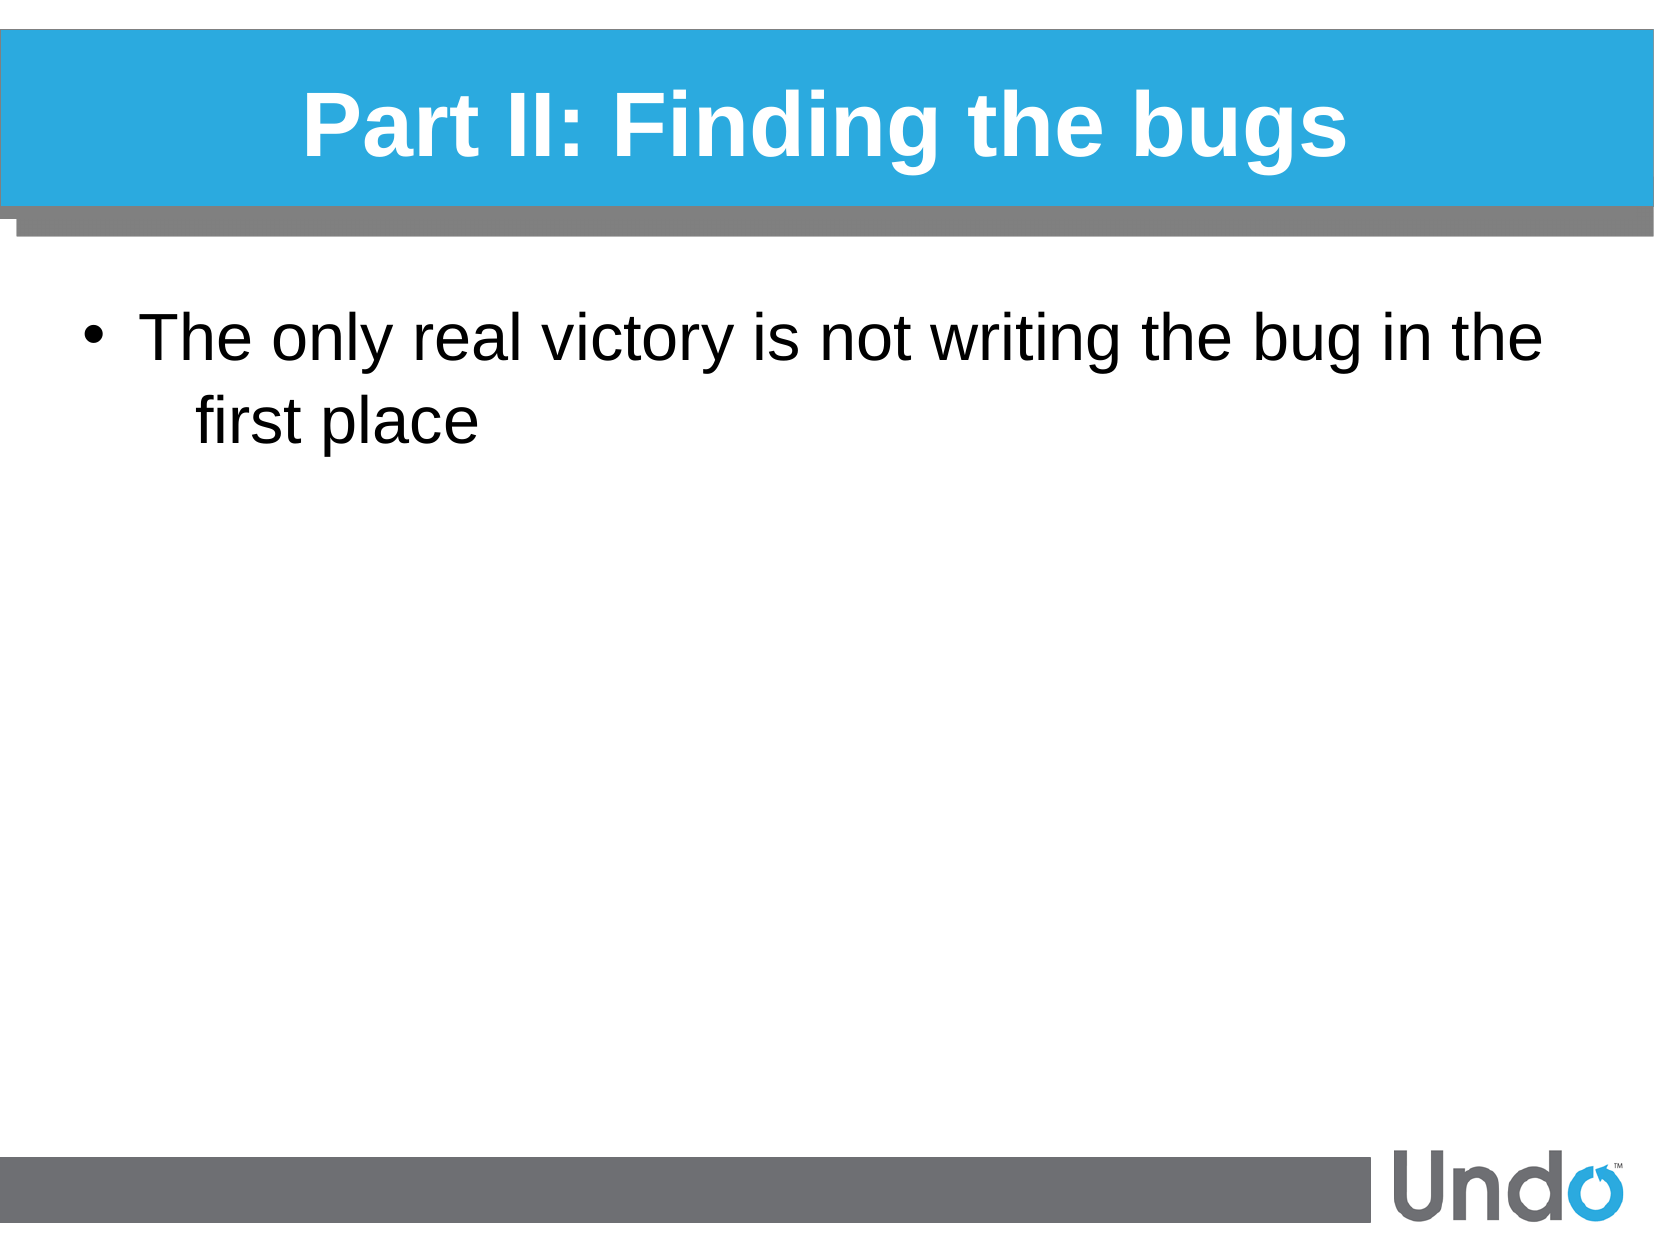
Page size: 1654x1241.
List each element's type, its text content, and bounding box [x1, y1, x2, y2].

title Part II: Finding the bugs [82, 14, 1571, 221]
list The only real victory is not writing the bug in the first place [82, 290, 1571, 1241]
picture [1571, 1150, 1624, 1223]
